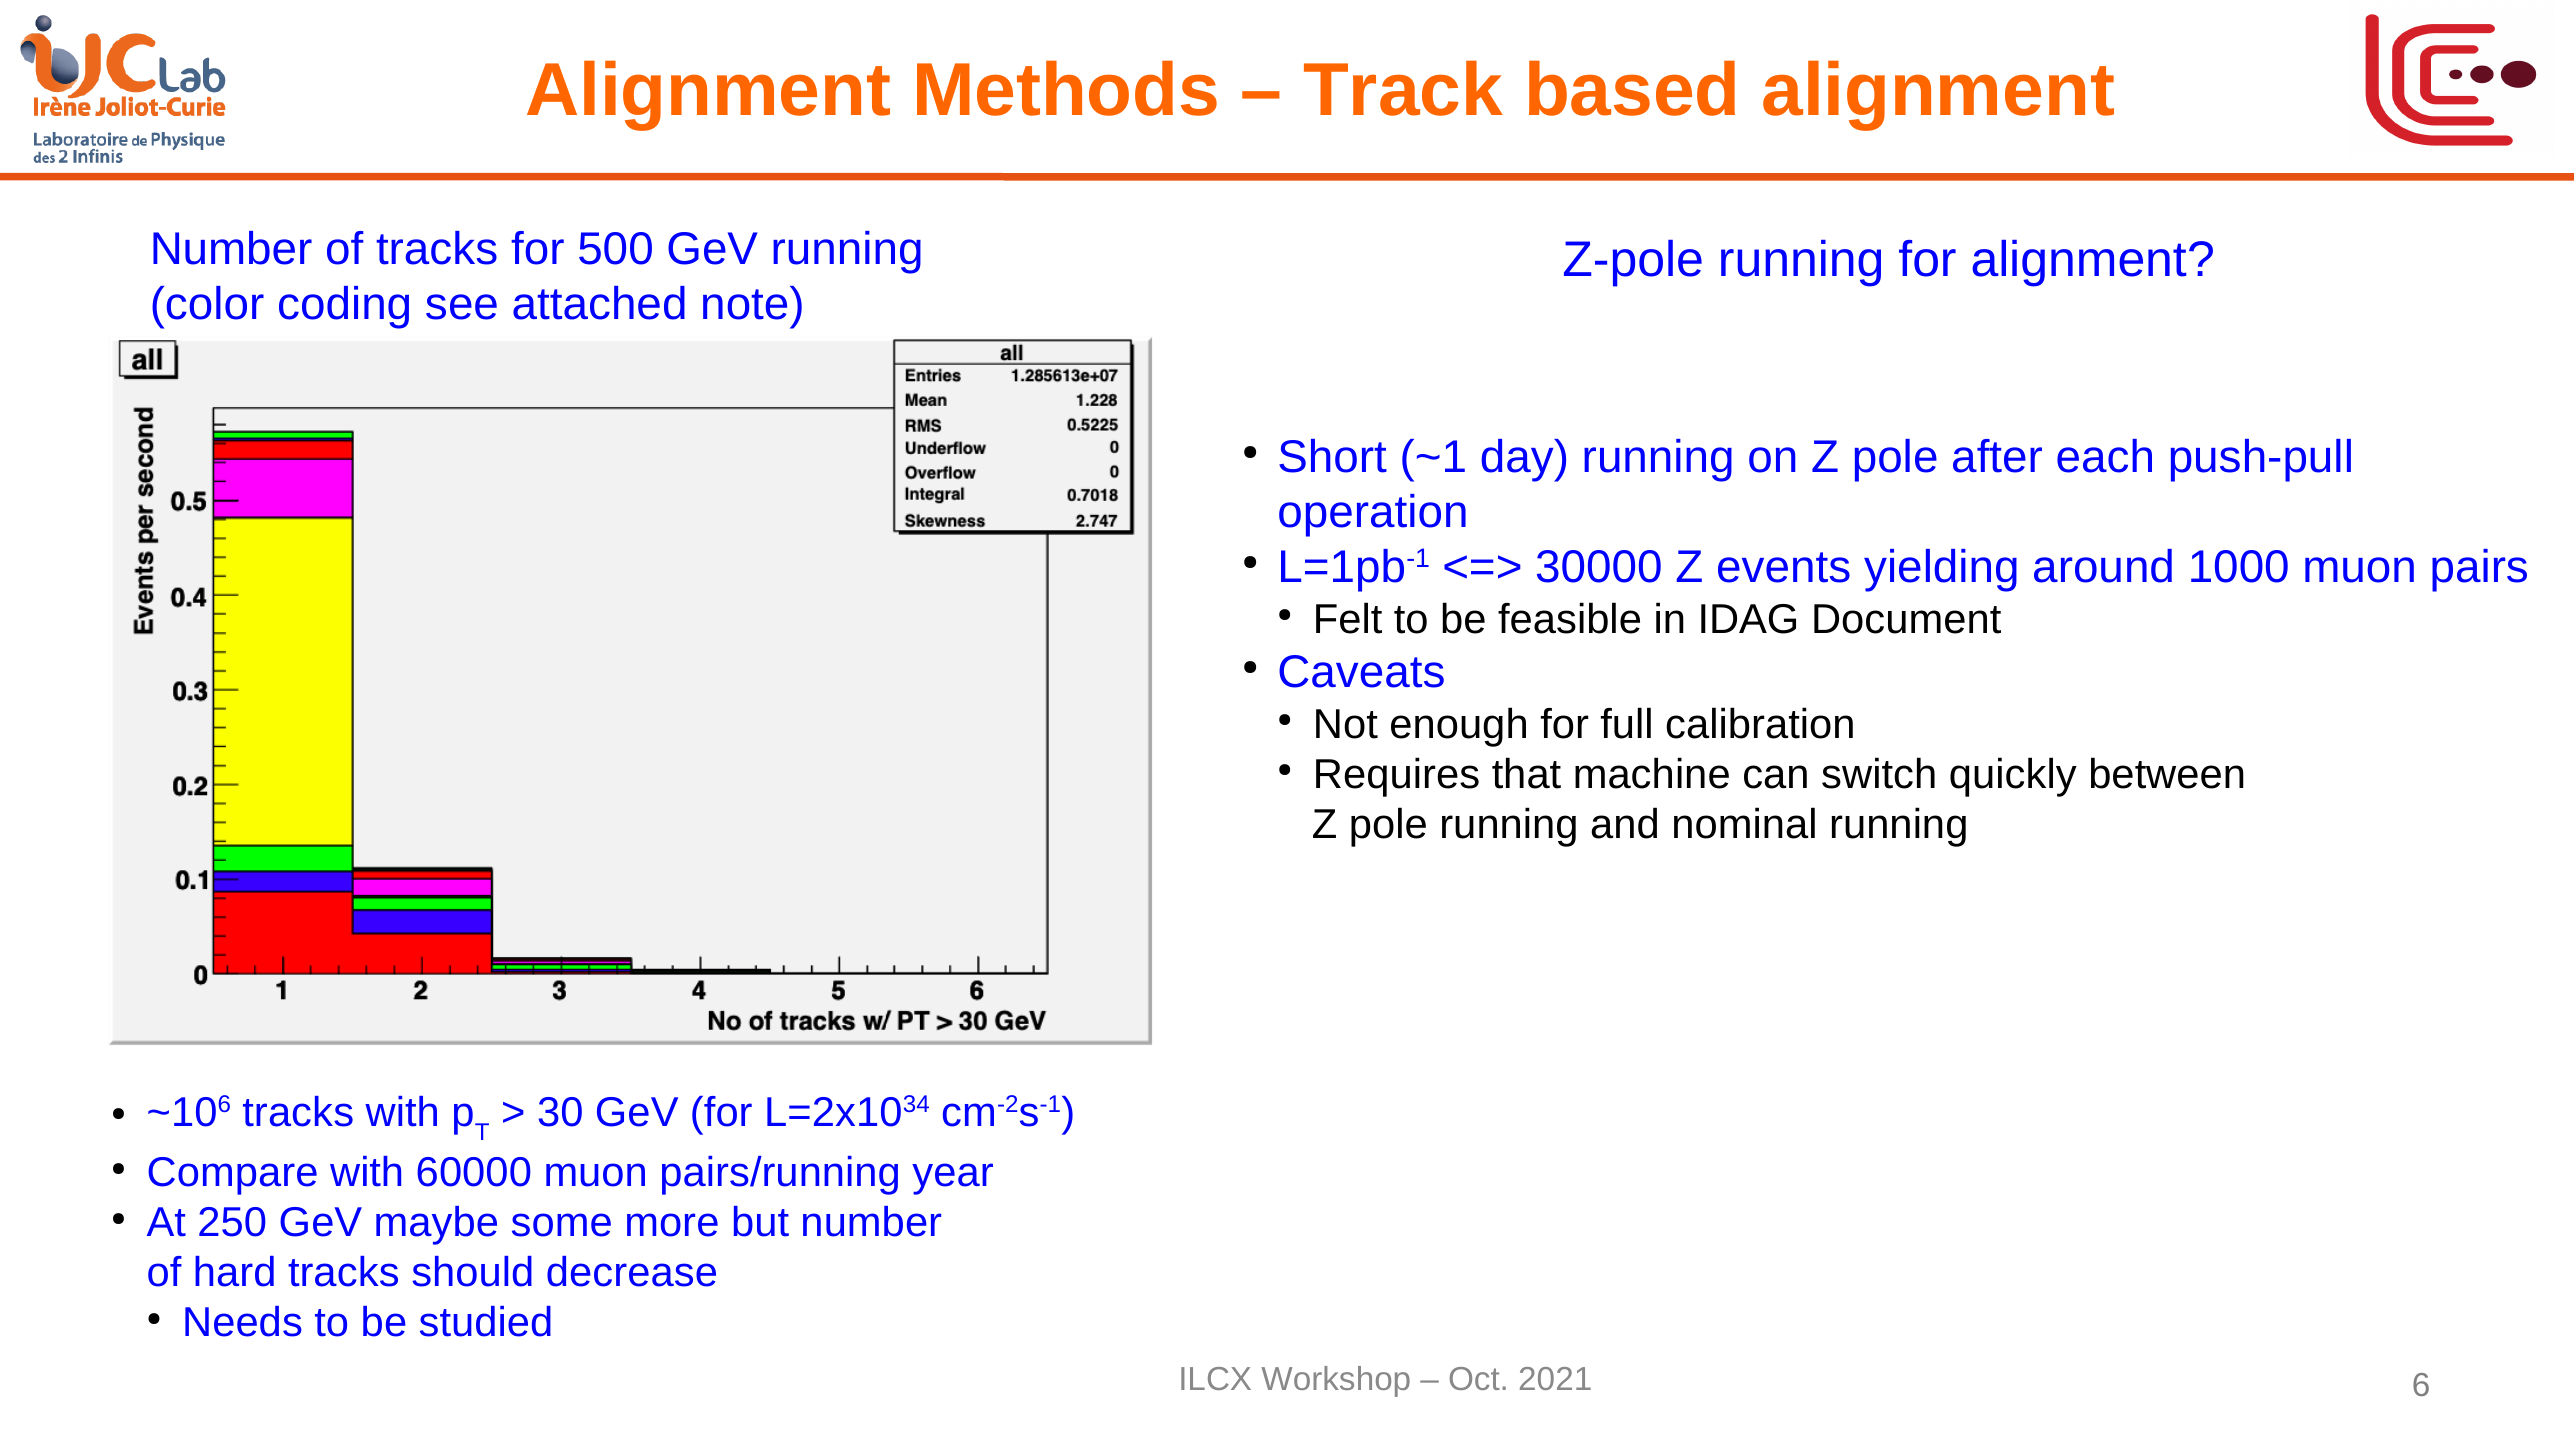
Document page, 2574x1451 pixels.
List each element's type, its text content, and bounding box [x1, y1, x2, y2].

text_box Short (~1 day) running on Z pole after each push-pull operation L=1pb-1 <=> 30000 Z events yielding around 1000 muon pairs Felt to be feasible in IDAG Document Caveats Not enough for full calibration Requires that machine can switch quickly between Z pole running and nominal running [1227, 419, 2546, 929]
title Alignment Methods – Track based alignment [226, 9, 2415, 162]
text_box Number of tracks for 500 GeV running (color coding see attached note) [135, 210, 939, 336]
picture [90, 318, 1165, 1058]
picture [2348, 2, 2554, 158]
text_box Z-pole running for alignment? [1547, 219, 2231, 294]
text_box ~106 tracks with pT > 30 GeV (for L=2x1034 cm-2s-1) Compare with 60000 muon pairs/running year At 250 GeV maybe some more but number of hard tracks should decrease Needs to be studied [96, 1077, 1088, 1353]
picture [4, 0, 241, 178]
